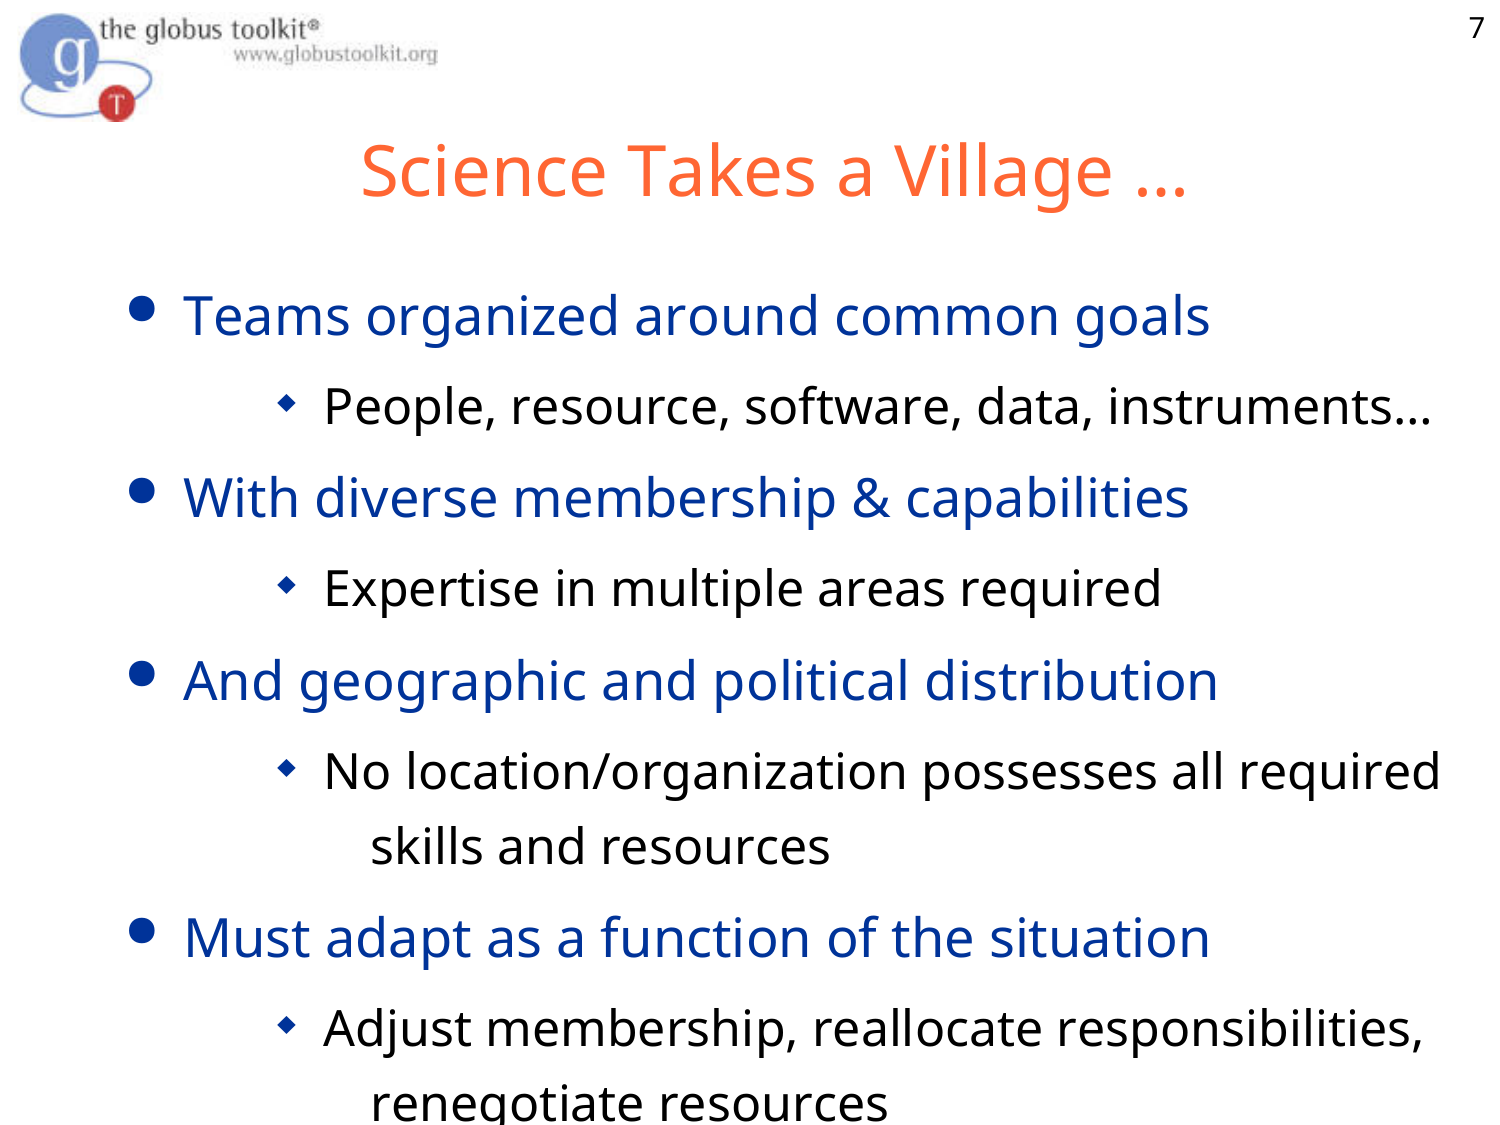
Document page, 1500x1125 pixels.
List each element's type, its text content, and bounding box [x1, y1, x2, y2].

title Science Takes a Village … [112, 99, 1438, 225]
list Teams organized around common goals People, resource, software, data, instruments… With diverse membership & capabilities Expertise in multiple areas required And geographic and political distribution No location/organization possesses all required skills and resources Must adapt as a function of the situation Adjust membership, reallocate responsibilities, renegotiate resources [112, 262, 1466, 1050]
picture [17, 12, 438, 122]
